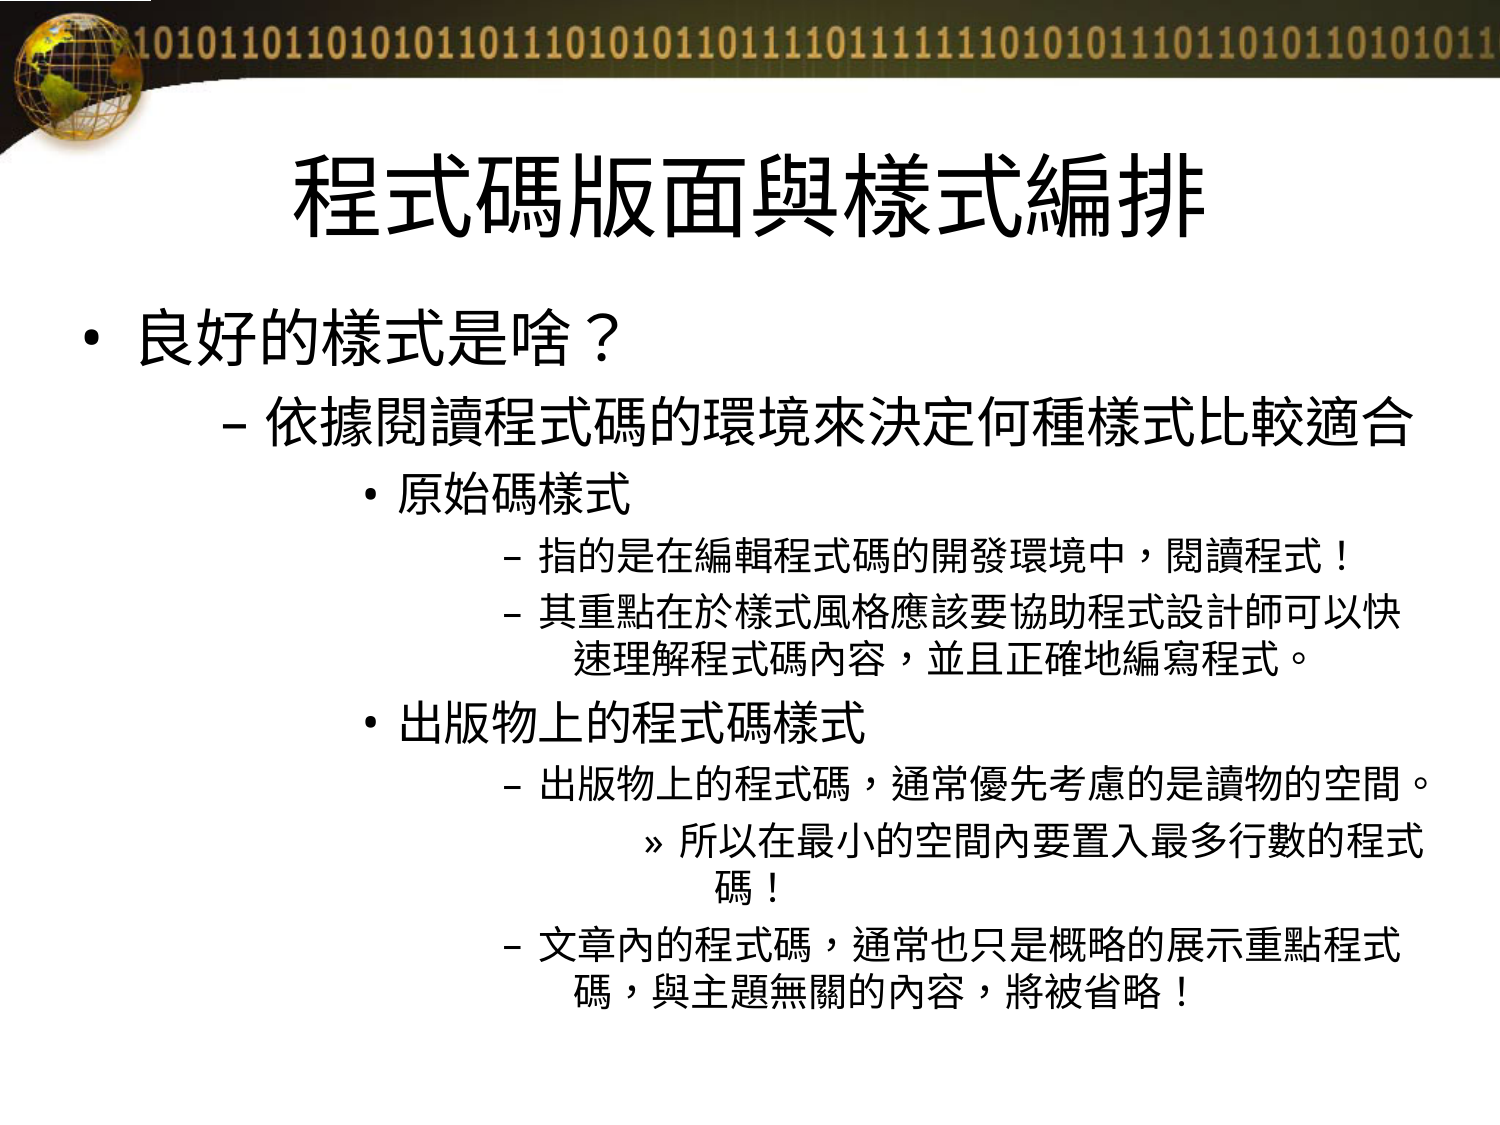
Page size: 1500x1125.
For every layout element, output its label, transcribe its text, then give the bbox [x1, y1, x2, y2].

list 良好的樣式是啥？ 依據閱讀程式碼的環境來決定何種樣式比較適合 原始碼樣式 指的是在編輯程式碼的開發環境中，閱讀程式！ 其重點在於樣式風格應該要協助程式設計師可以快速理解程式碼內容，並且正確地編寫程式。 出版物上的程式碼樣式 出版物上的程式碼，通常優先考慮的是讀物的空間。 所以在最小的空間內要置入最多行數的程式碼！ 文章內的程式碼，通常也只是概略的展示重點程式碼，與主題無關的內容，將被省略！ [64, 290, 1447, 1083]
title 程式碼版面與樣式編排 [112, 99, 1388, 288]
